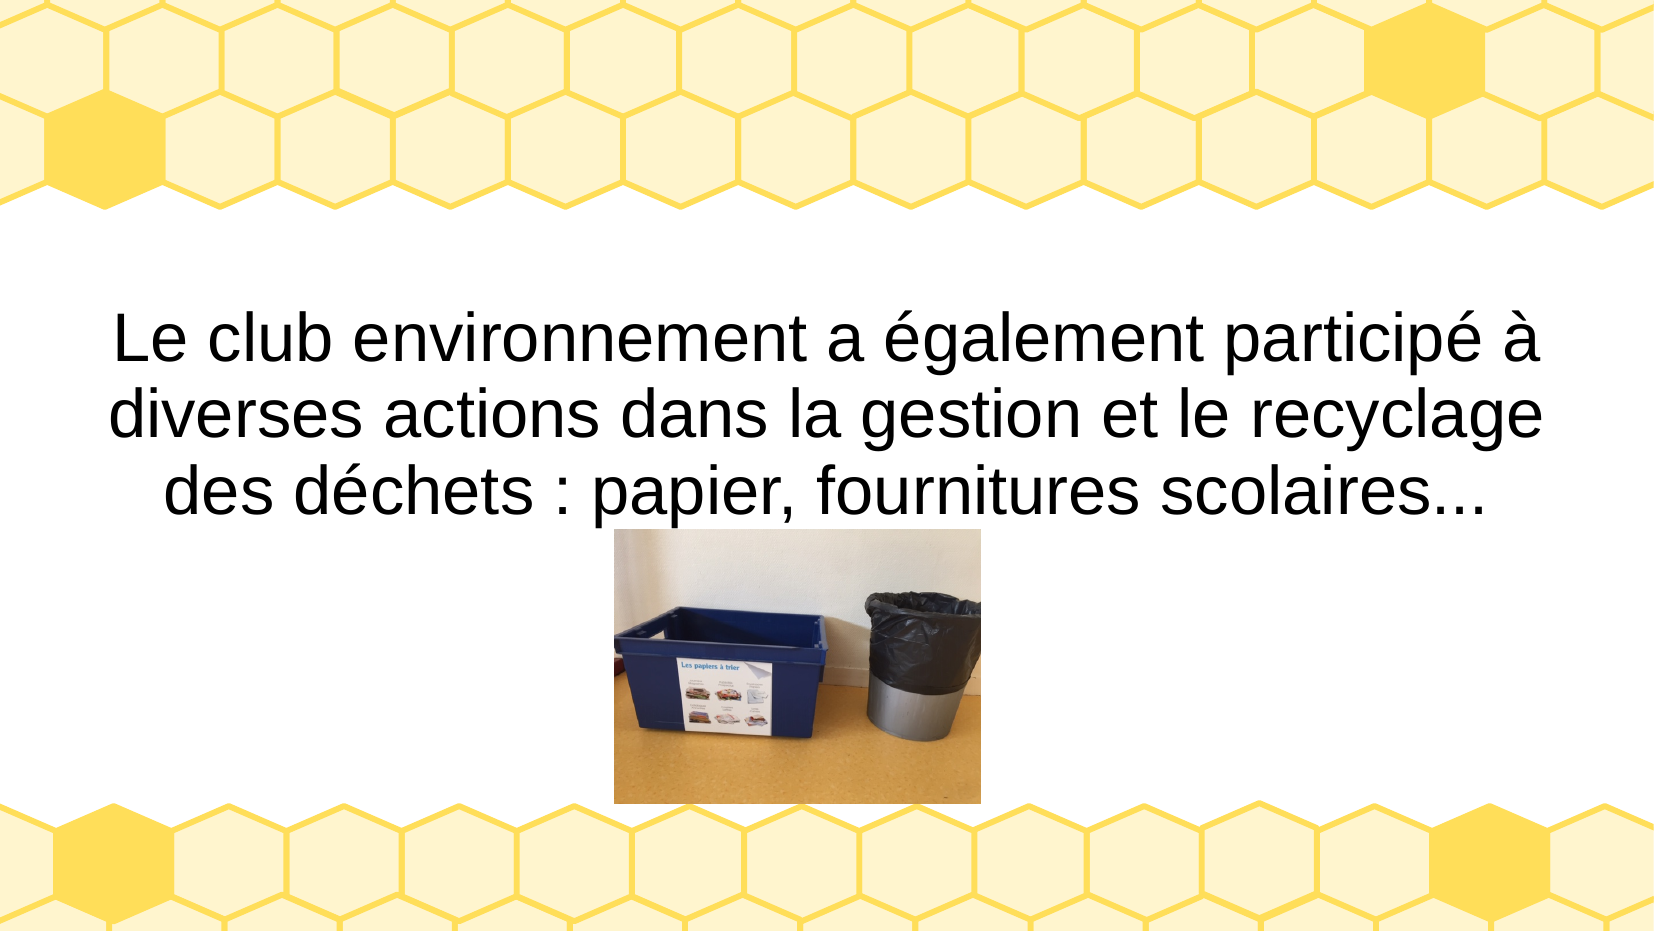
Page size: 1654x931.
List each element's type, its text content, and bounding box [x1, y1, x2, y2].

title Le club environnement a également participé à diverses actions dans la gestion et le recyclage des déchets : papier, fournitures scolaires... [82, 298, 1571, 530]
picture [614, 529, 981, 804]
